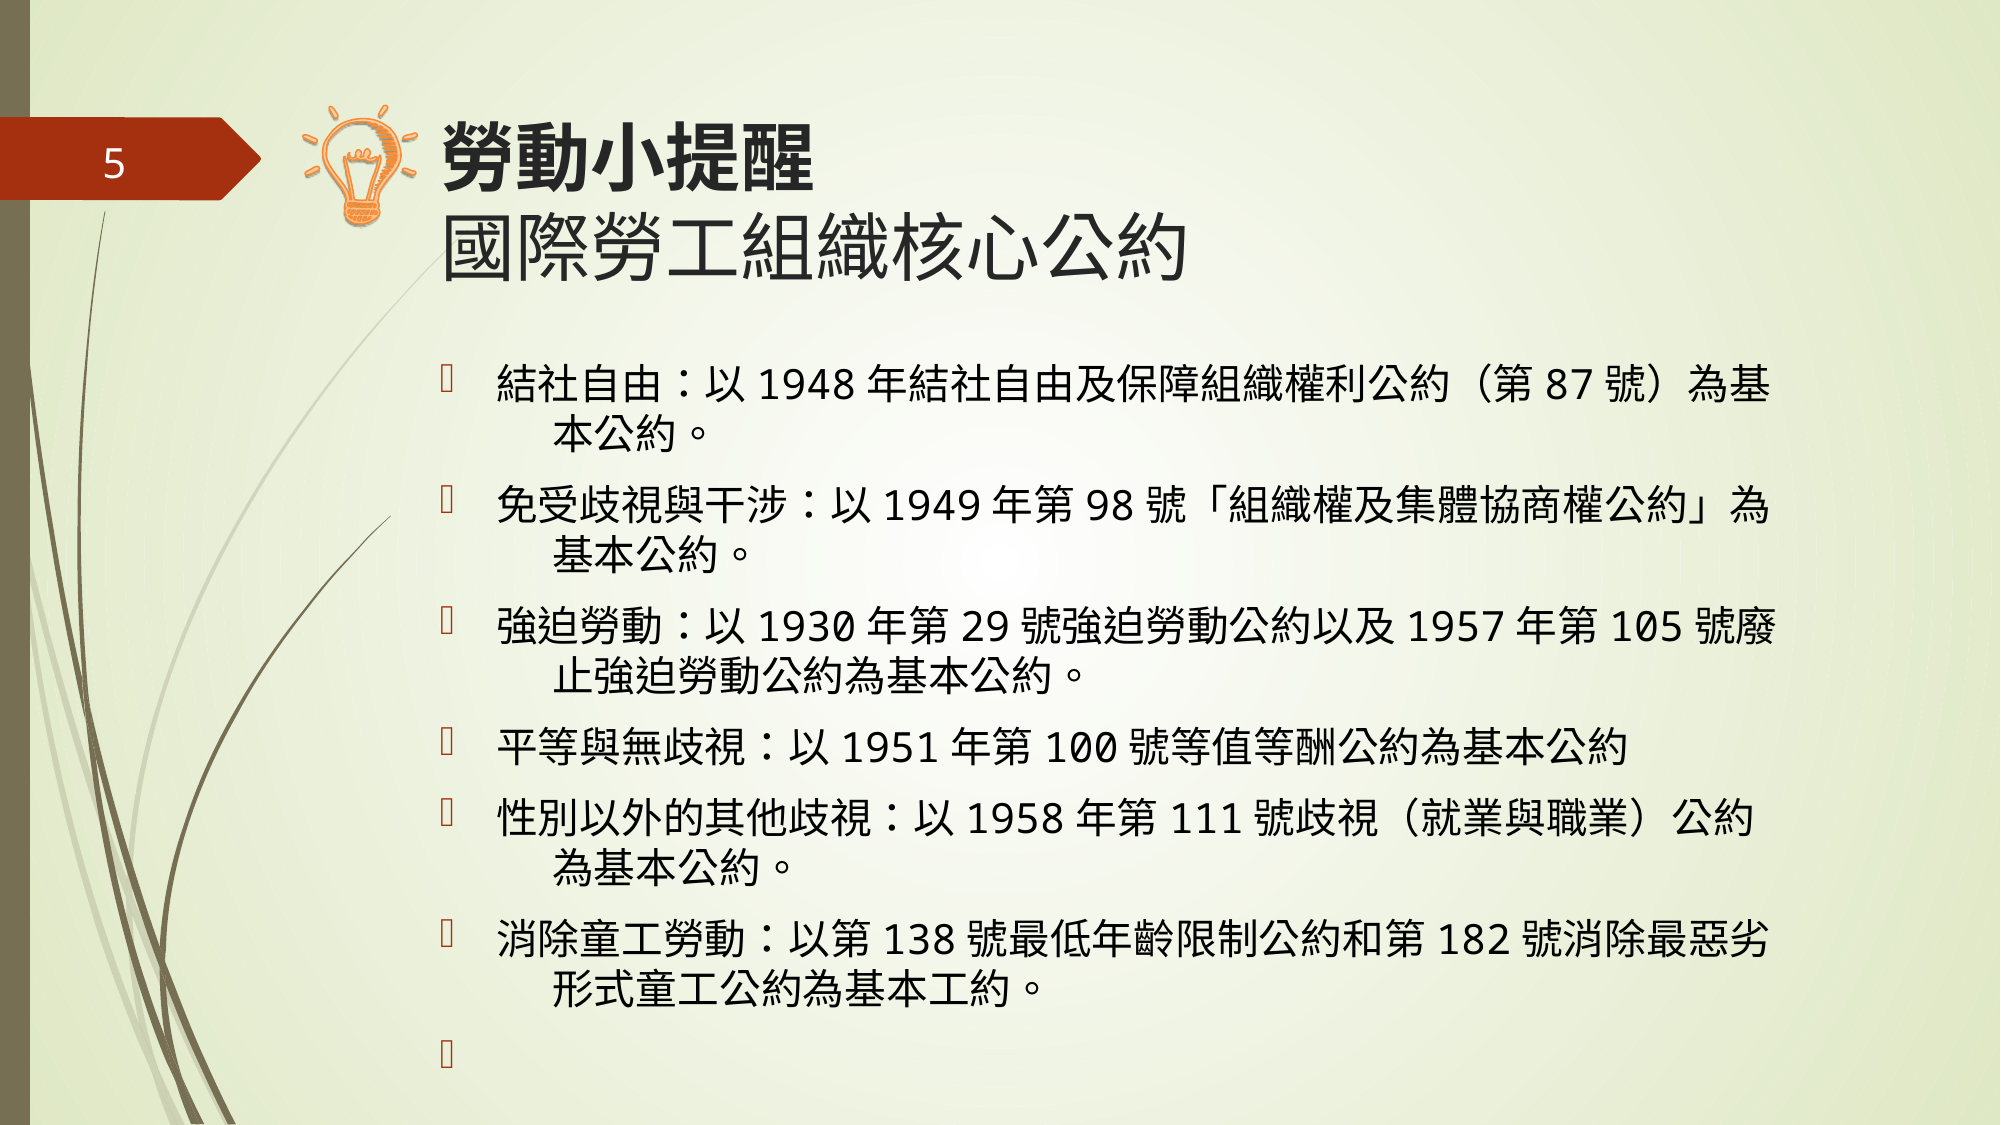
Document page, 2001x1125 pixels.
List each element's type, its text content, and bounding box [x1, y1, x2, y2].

list 結社自由：以1948年結社自由及保障組織權利公約（第87號）為基本公約。 免受歧視與干涉：以1949年第98號「組織權及集體協商權公約」為基本公約。 強迫勞動：以1930年第29號強迫勞動公約以及1957年第105號廢止強迫勞動公約為基本公約。 平等與無歧視：以1951年第100號等值等酬公約為基本公約 性別以外的其他歧視：以1958年第111號歧視（就業與職業）公約為基本公約。 消除童工勞動：以第138號最低年齡限制公約和第182號消除最惡劣形式童工公約為基本工約。 [424, 350, 1804, 1089]
text_box [402, 132, 418, 140]
title 勞動小提醒 國際勞工組織核心公約 [425, 102, 1888, 313]
text_box [329, 106, 338, 119]
text_box [322, 118, 401, 225]
text_box [302, 134, 318, 143]
text_box 5 [87, 129, 216, 190]
text_box [402, 168, 416, 175]
text_box [305, 166, 320, 175]
text_box [378, 105, 388, 116]
